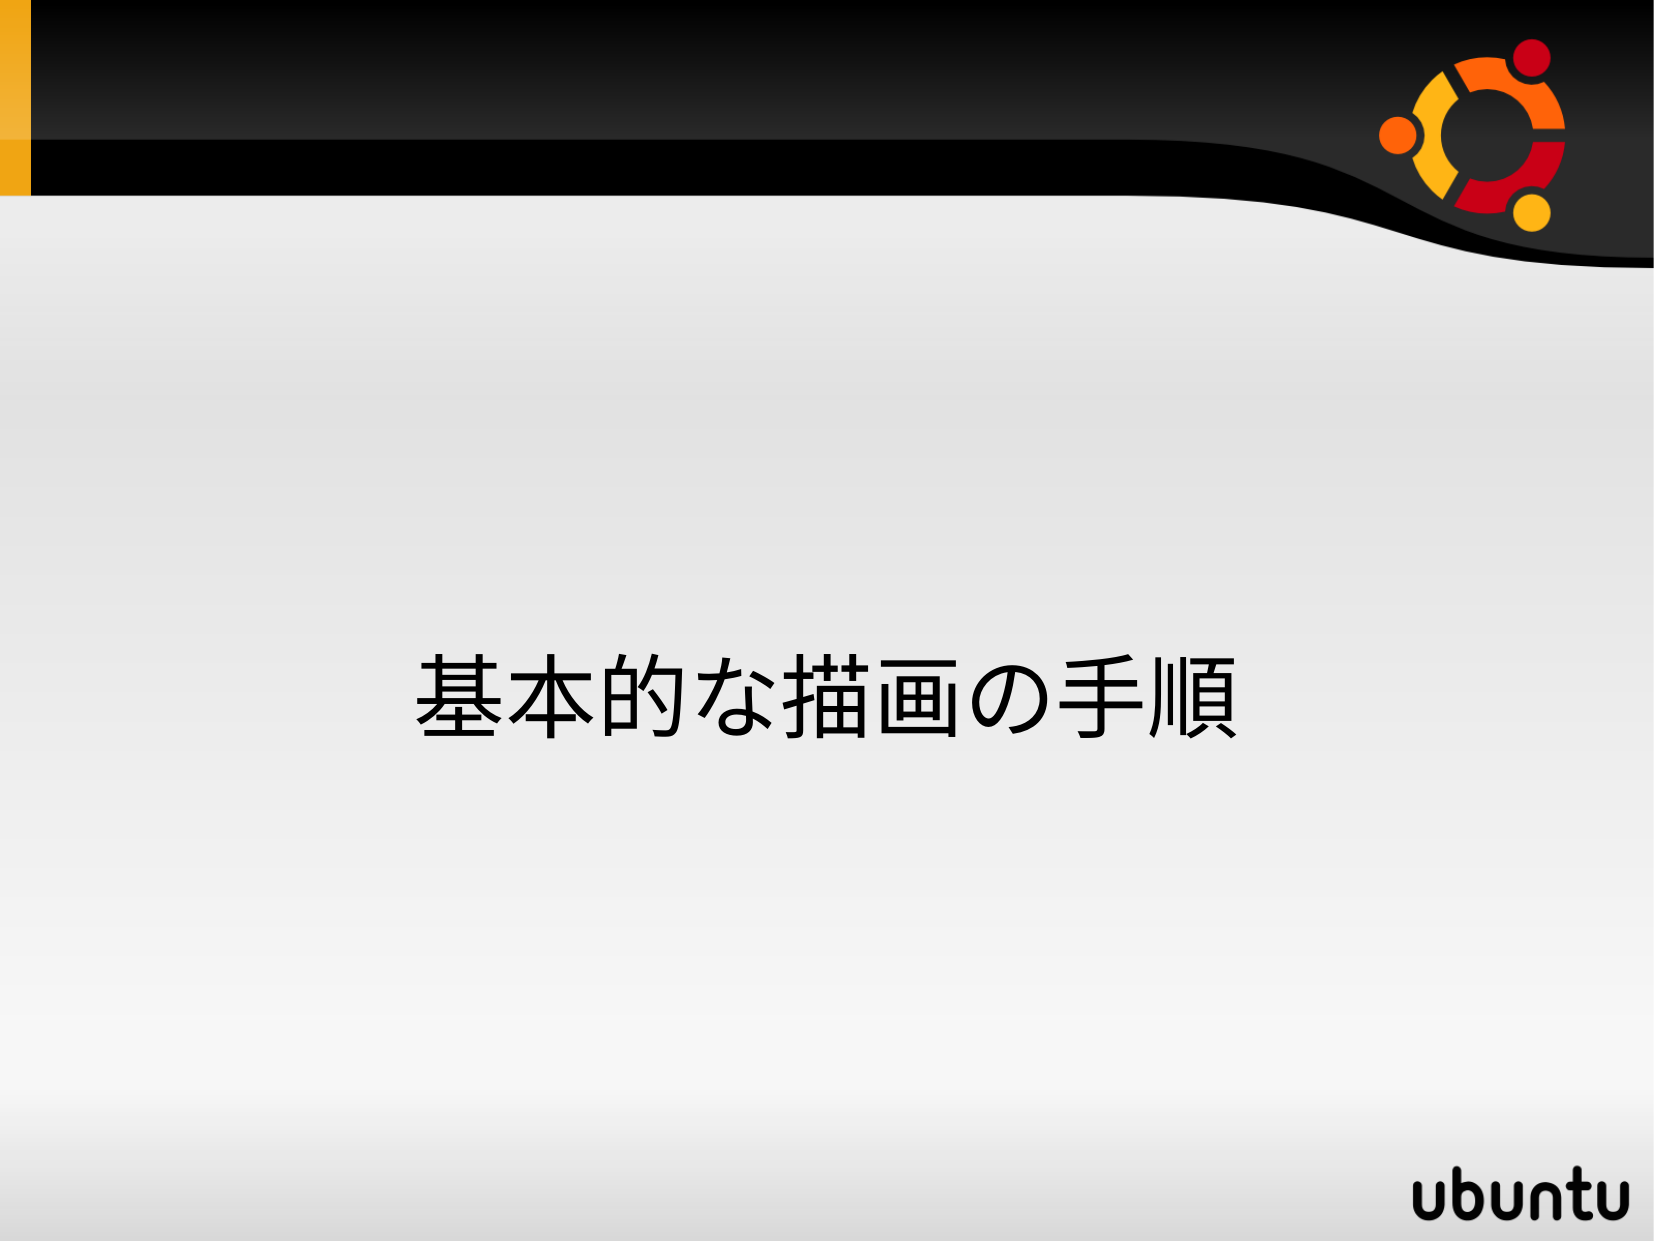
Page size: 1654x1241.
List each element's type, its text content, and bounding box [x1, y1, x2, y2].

picture [0, 0, 1654, 1241]
subtitle 基本的な描画の手順 [82, 297, 1571, 1102]
